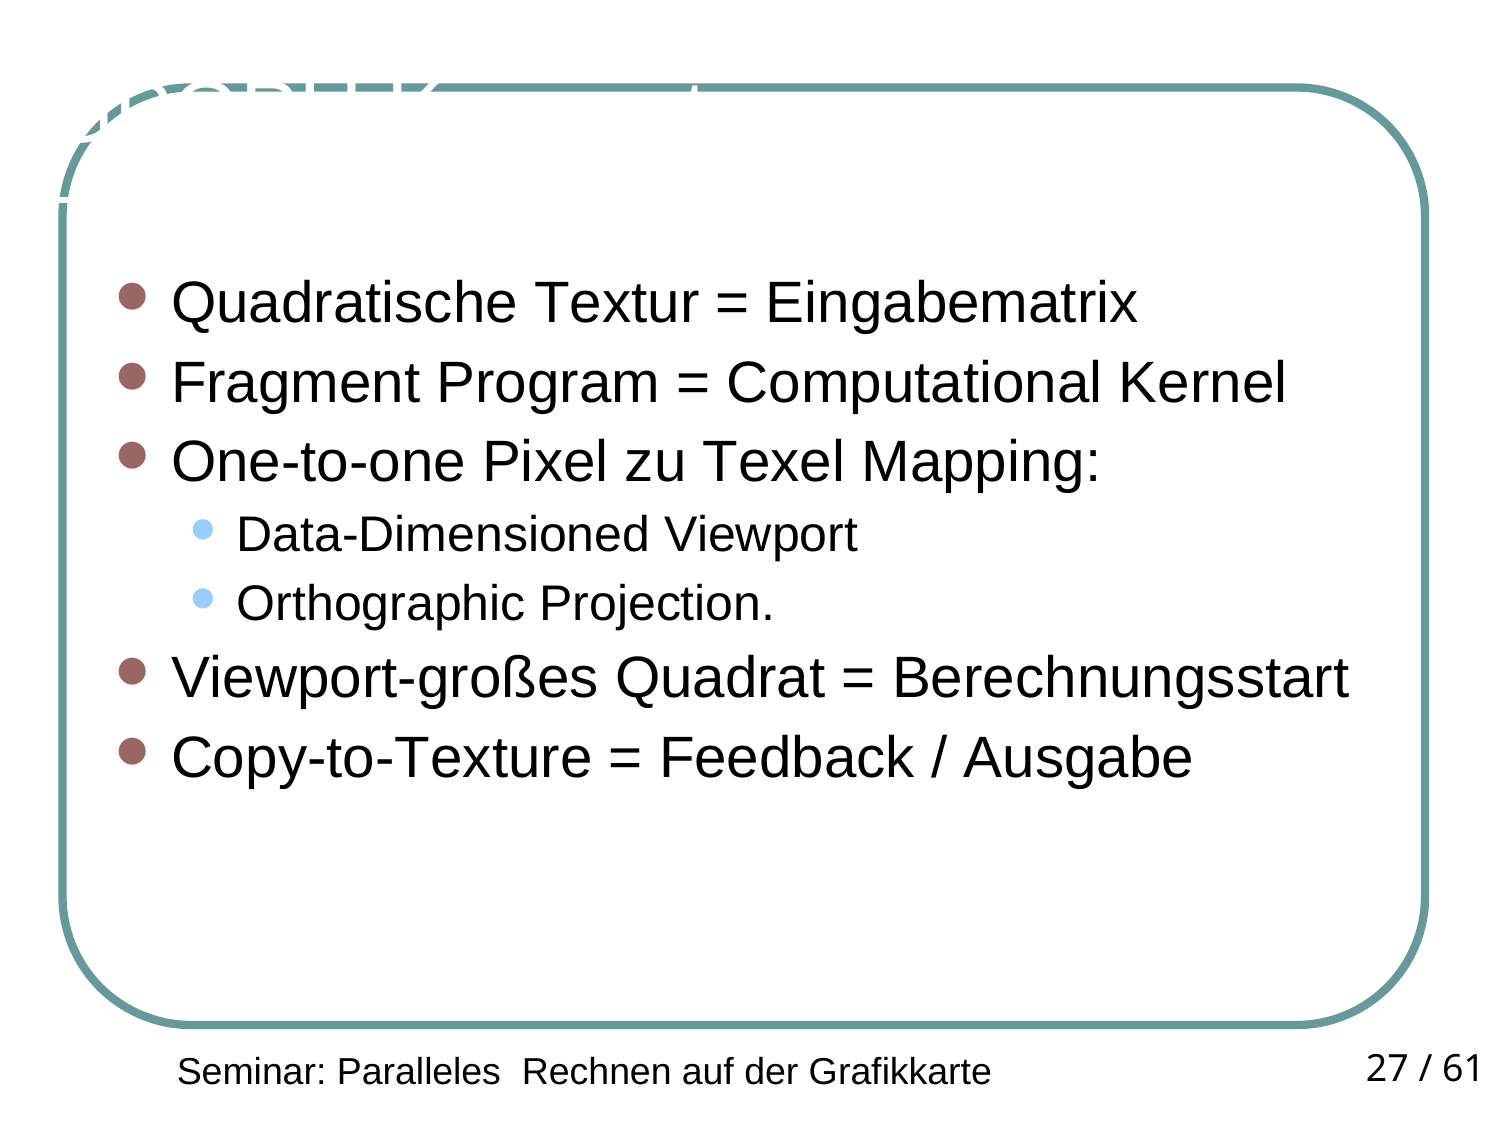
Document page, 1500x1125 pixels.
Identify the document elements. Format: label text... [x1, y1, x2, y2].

list Quadratische Textur = Eingabematrix Fragment Program = Computational Kernel One-to-one Pixel zu Texel Mapping: Data-Dimensioned Viewport Orthographic Projection. Viewport-großes Quadrat = Berechnungsstart Copy-to-Texture = Feedback / Ausgabe [99, 262, 1424, 988]
title GPGPU Konzept [31, 37, 1347, 188]
